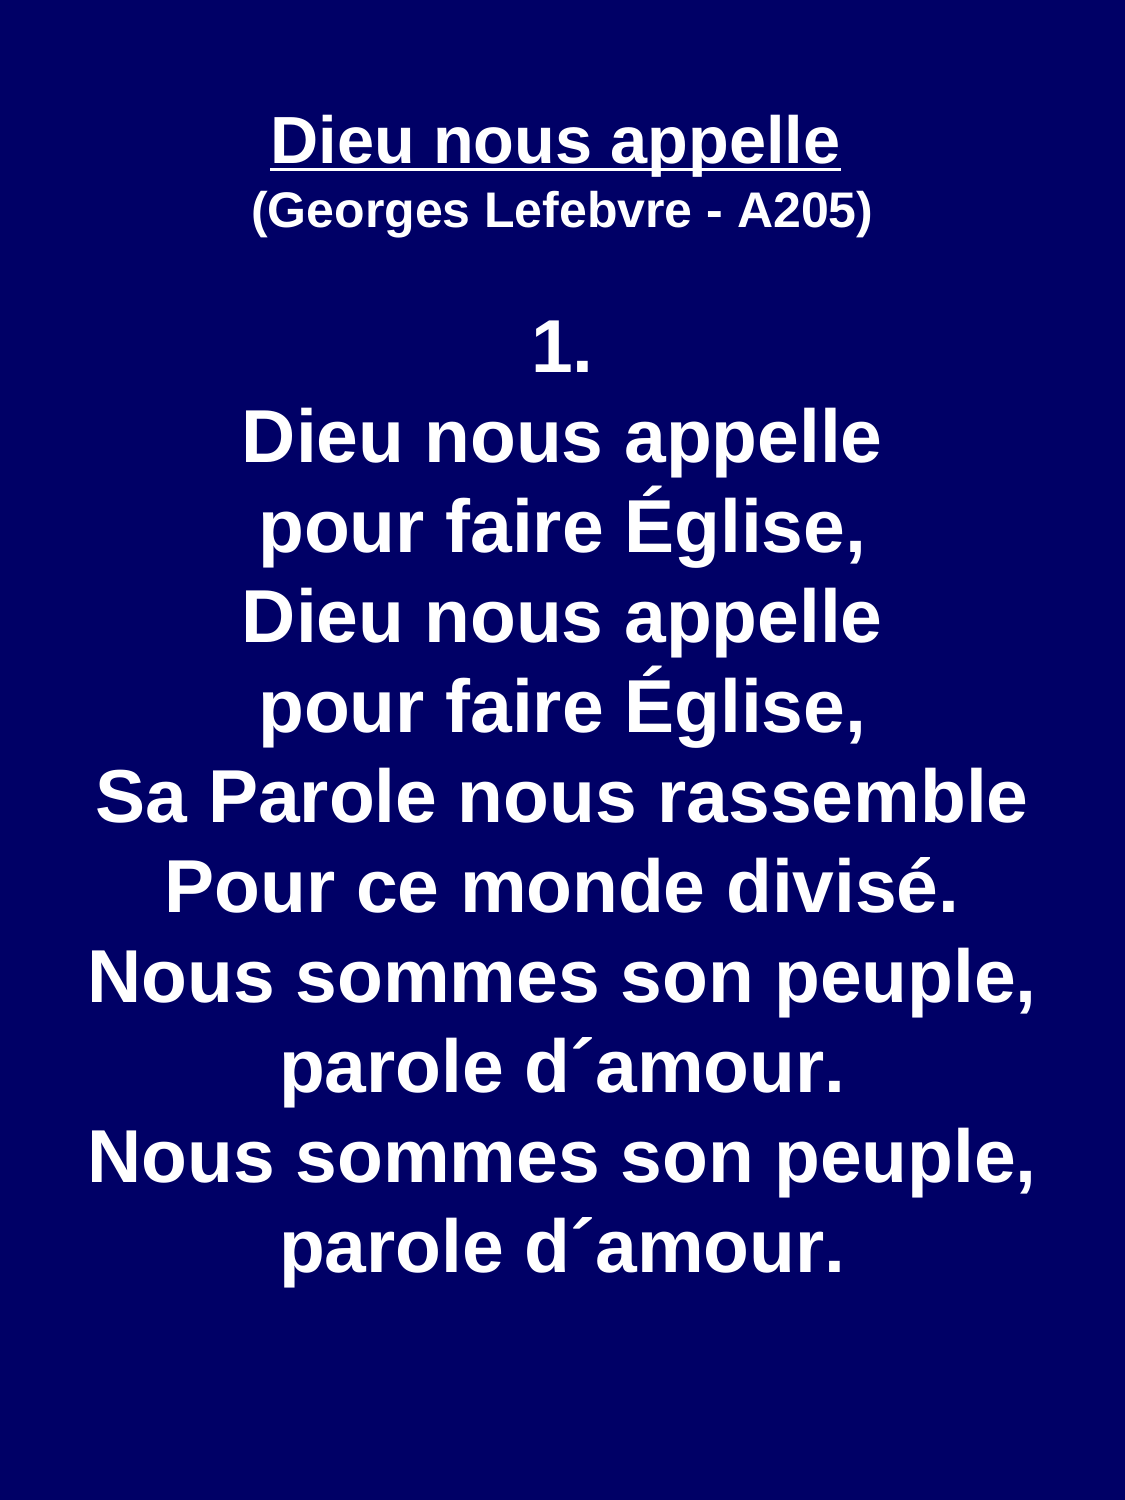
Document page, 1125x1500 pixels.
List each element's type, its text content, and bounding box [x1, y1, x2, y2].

text_box Dieu nous appelle (Georges Lefebvre - A205) 1. Dieu nous appelle pour faire Église, Dieu nous appelle pour faire Église, Sa Parole nous rassemble Pour ce monde divisé. Nous sommes son peuple, parole d´amour. Nous sommes son peuple, parole d´amour. [0, 89, 1125, 1295]
